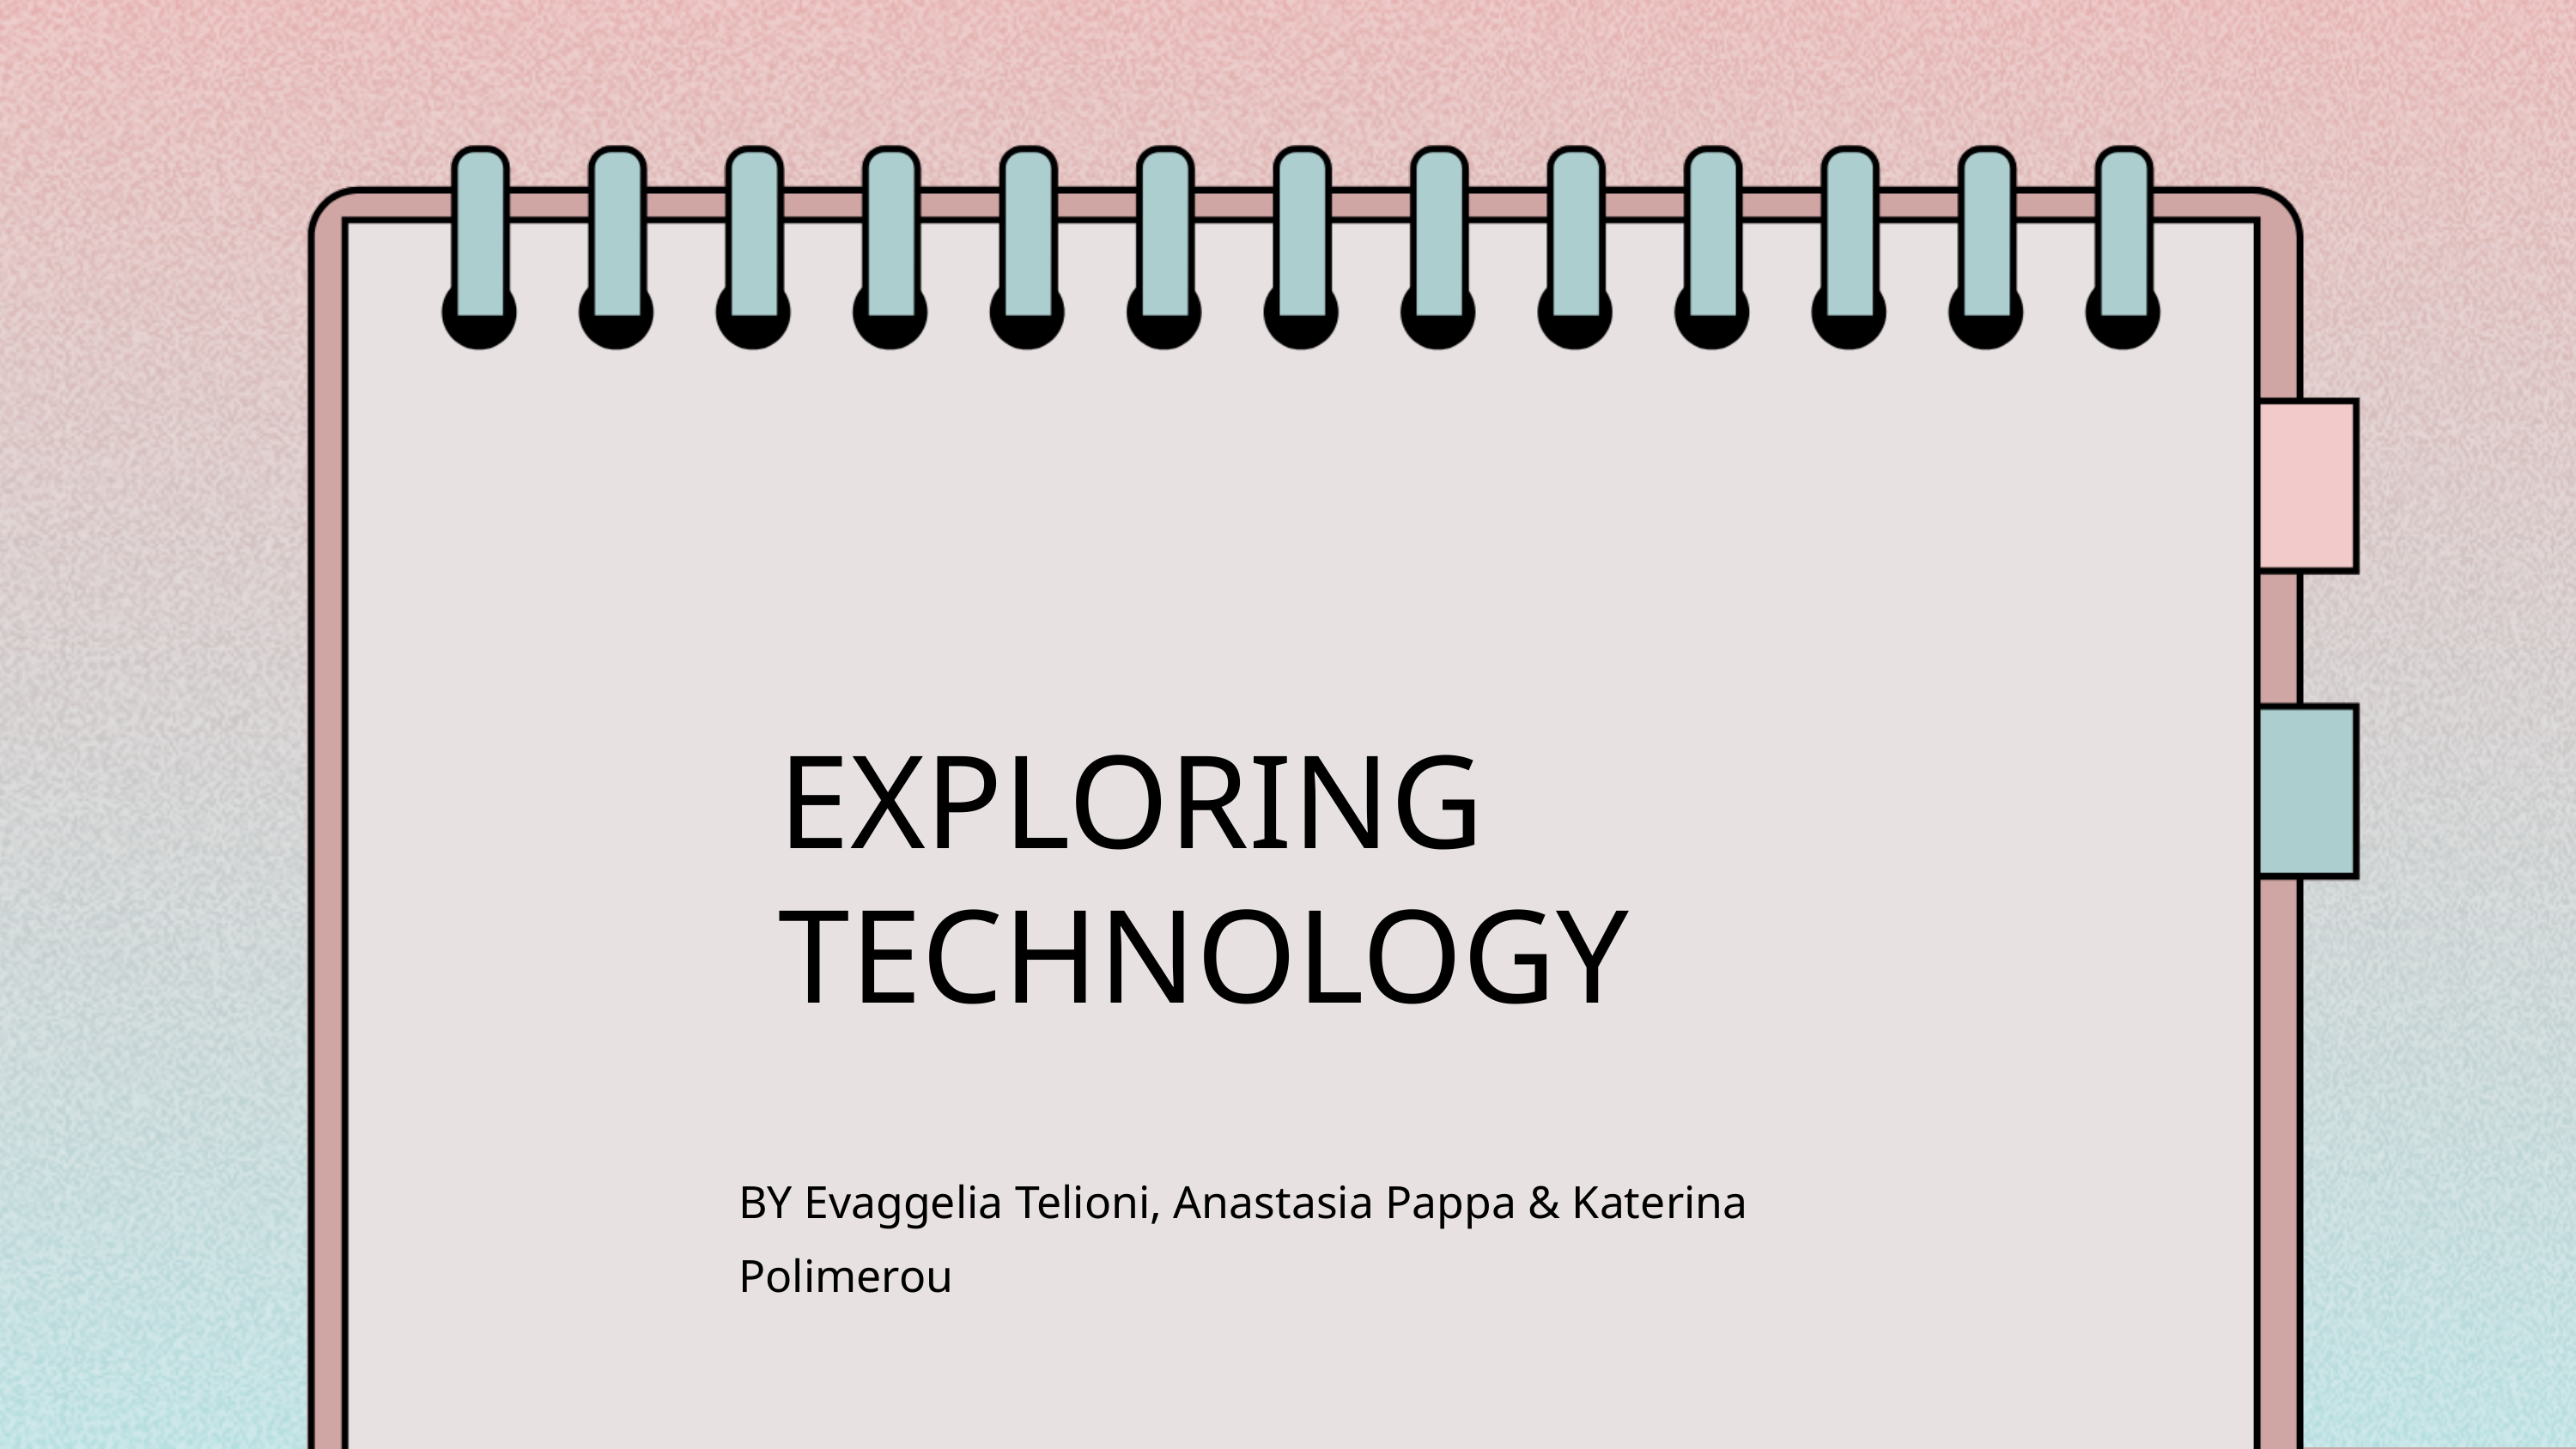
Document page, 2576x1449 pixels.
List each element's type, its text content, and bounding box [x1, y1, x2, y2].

text_box BY Evaggelia Telioni, Anastasia Pappa & Katerina Polimerou [738, 1153, 1838, 1302]
text_box EXPLORING TECHNOLOGY [765, 706, 1795, 888]
picture [0, 0, 2576, 1449]
